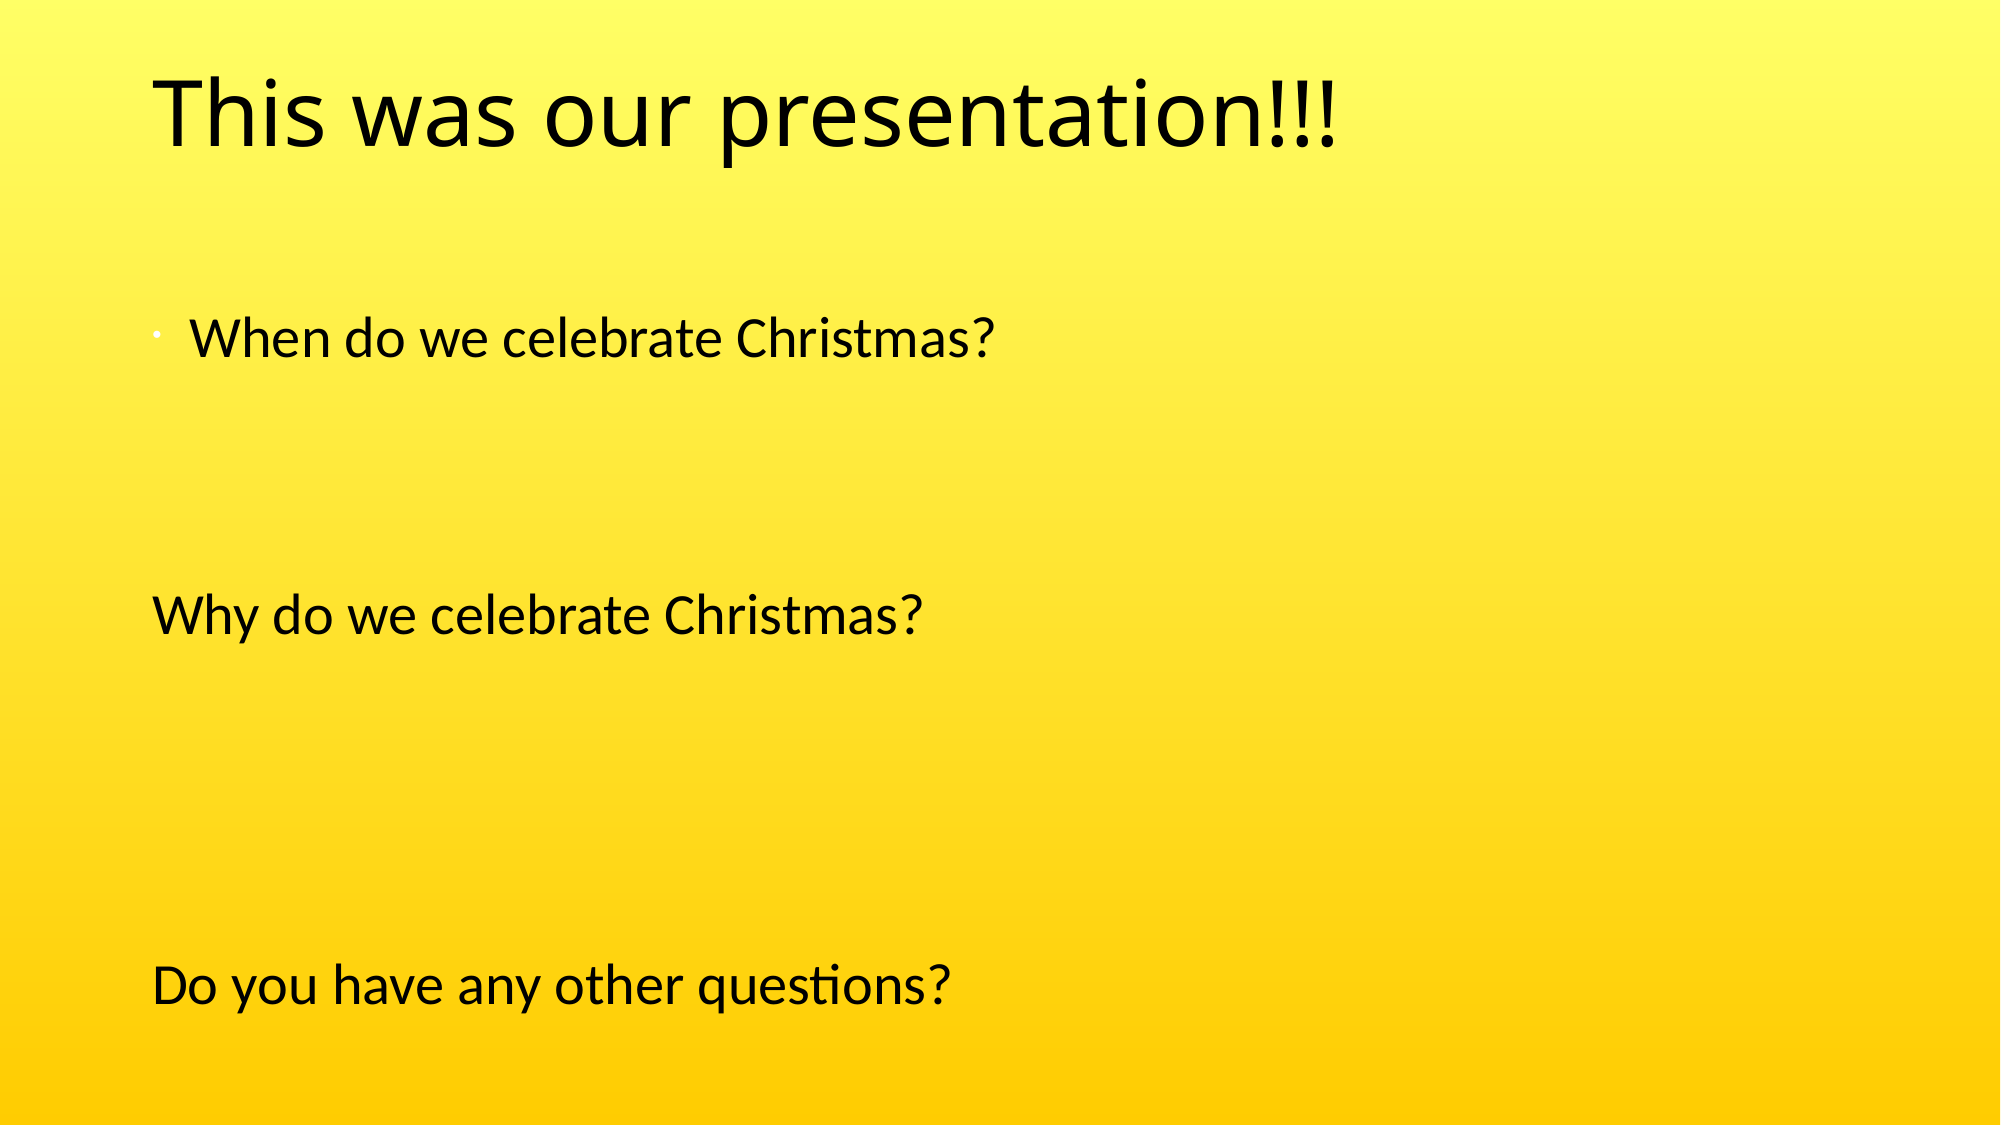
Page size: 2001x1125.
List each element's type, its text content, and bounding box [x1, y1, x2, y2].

list When do we celebrate Christmas? Why do we celebrate Christmas? Do you have any other questions? [137, 299, 1863, 1014]
title This was our presentation!!! [137, 59, 1863, 278]
